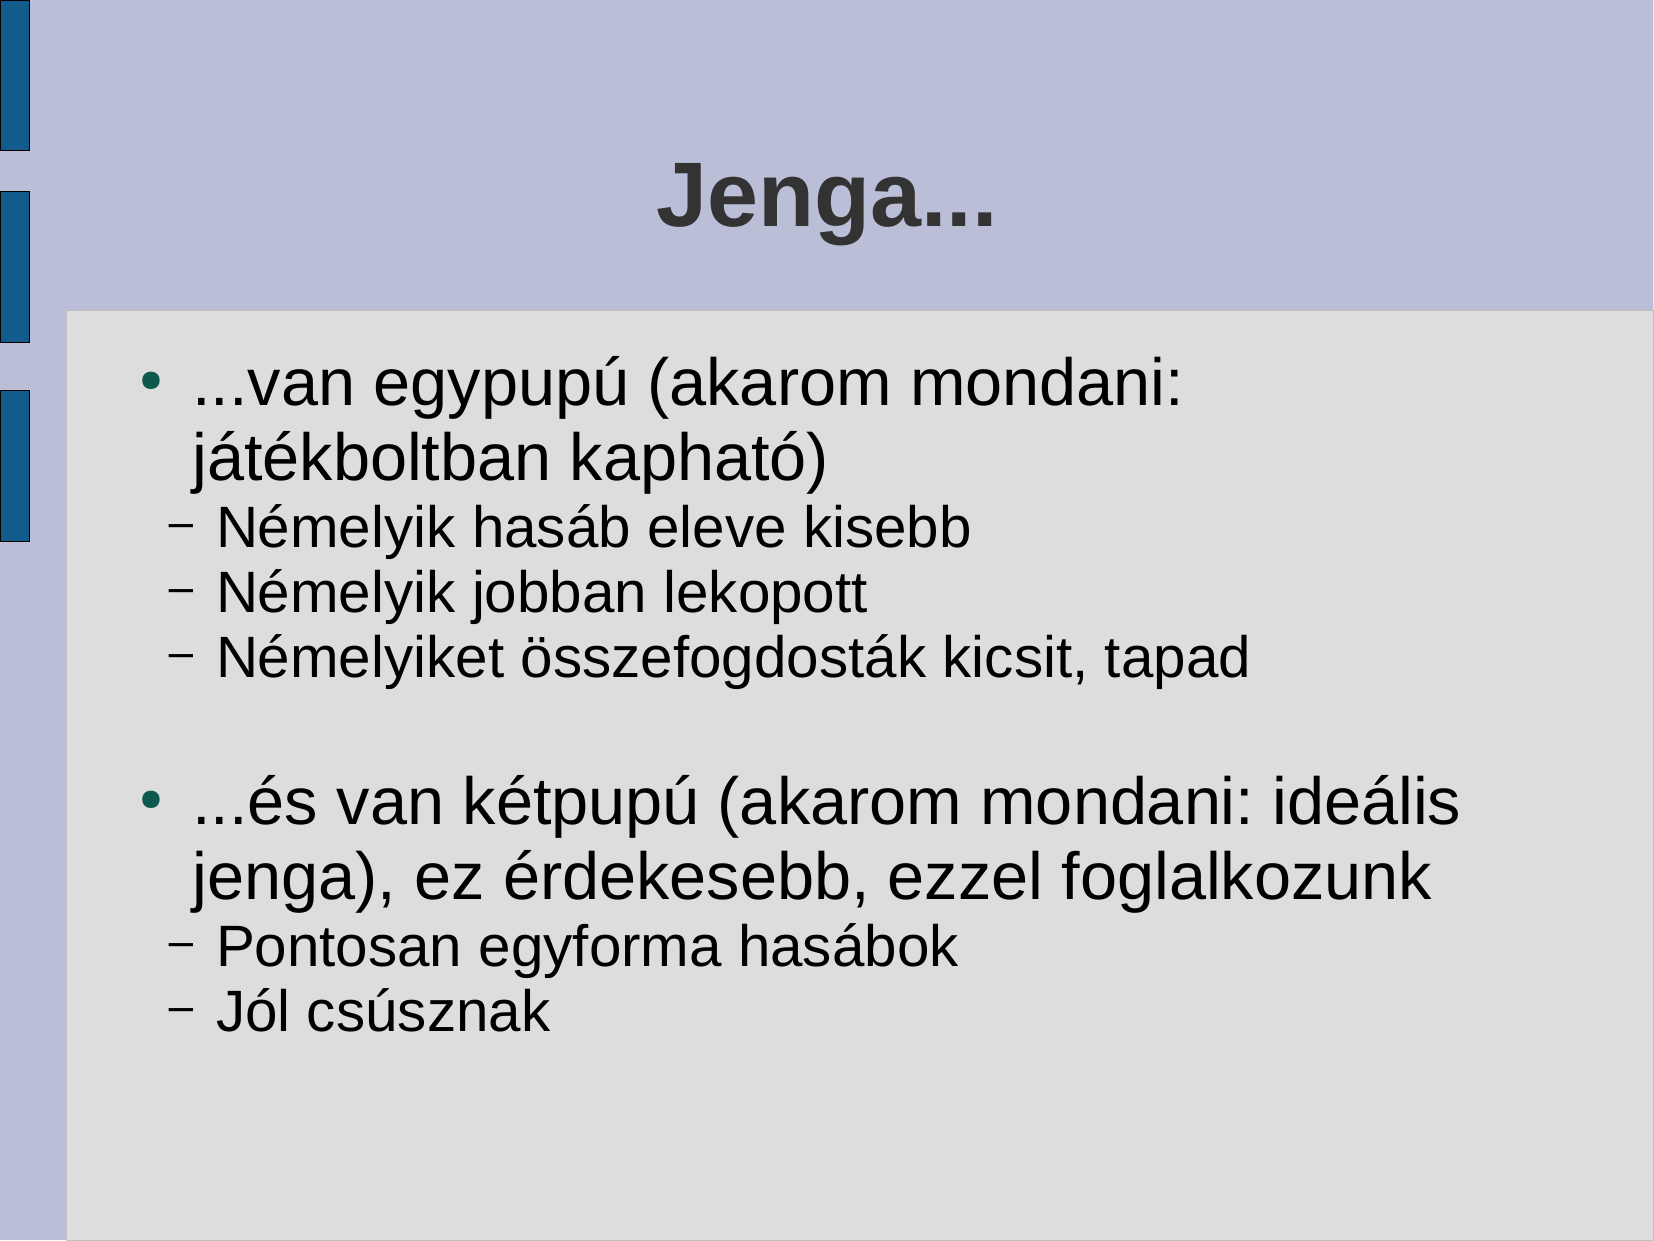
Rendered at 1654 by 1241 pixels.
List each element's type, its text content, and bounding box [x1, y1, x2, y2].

list ...van egypupú (akarom mondani: játékboltban kapható) Némelyik hasáb eleve kisebb Némelyik jobban lekopott Némelyiket összefogdosták kicsit, tapad ...és van kétpupú (akarom mondani: ideális jenga), ez érdekesebb, ezzel foglalkozunk Pontosan egyforma hasábok Jól csúsznak [121, 344, 1534, 1149]
title Jenga... [121, 91, 1534, 299]
